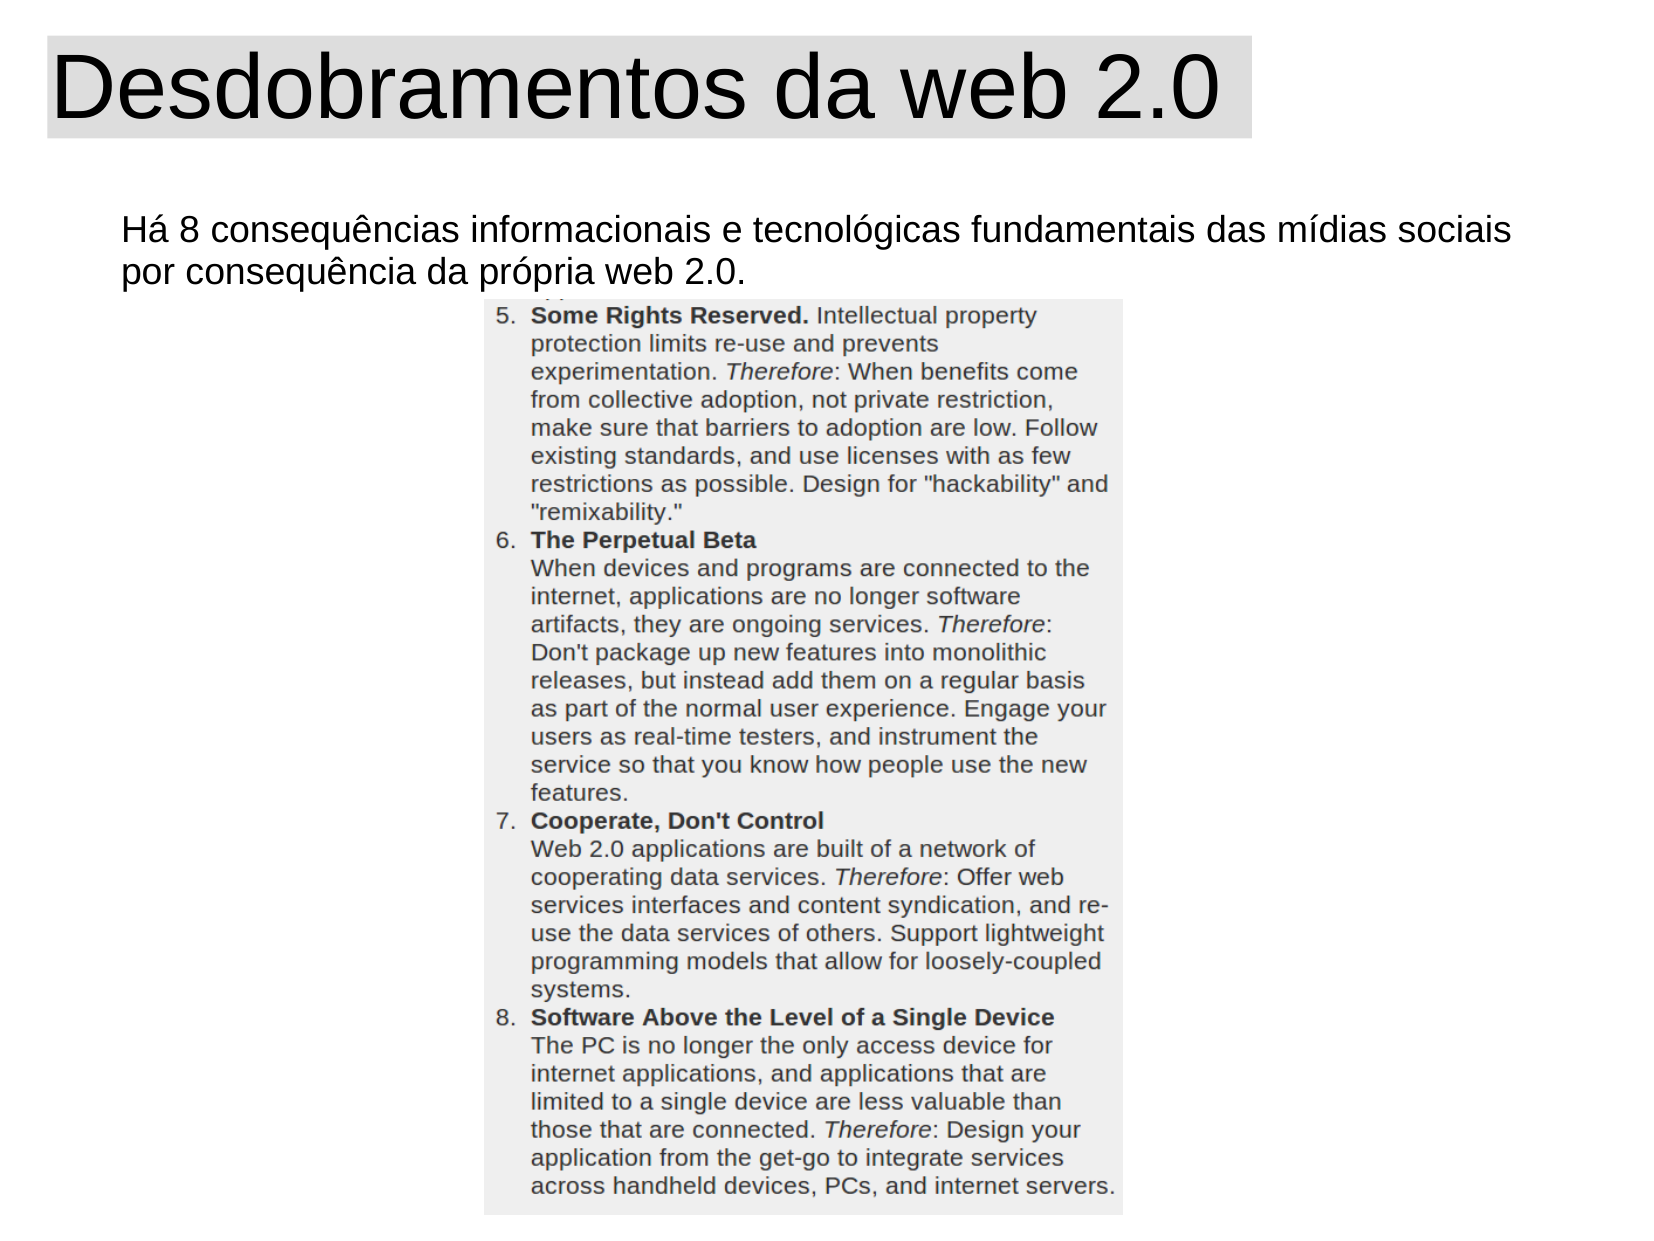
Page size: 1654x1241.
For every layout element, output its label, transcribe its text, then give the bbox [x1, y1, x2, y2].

title Desdobramentos da web 2.0 [47, 35, 1252, 139]
text_box Há 8 consequências informacionais e tecnológicas fundamentais das mídias sociais por consequência da própria web 2.0. [106, 200, 1527, 300]
picture [484, 299, 1123, 1215]
